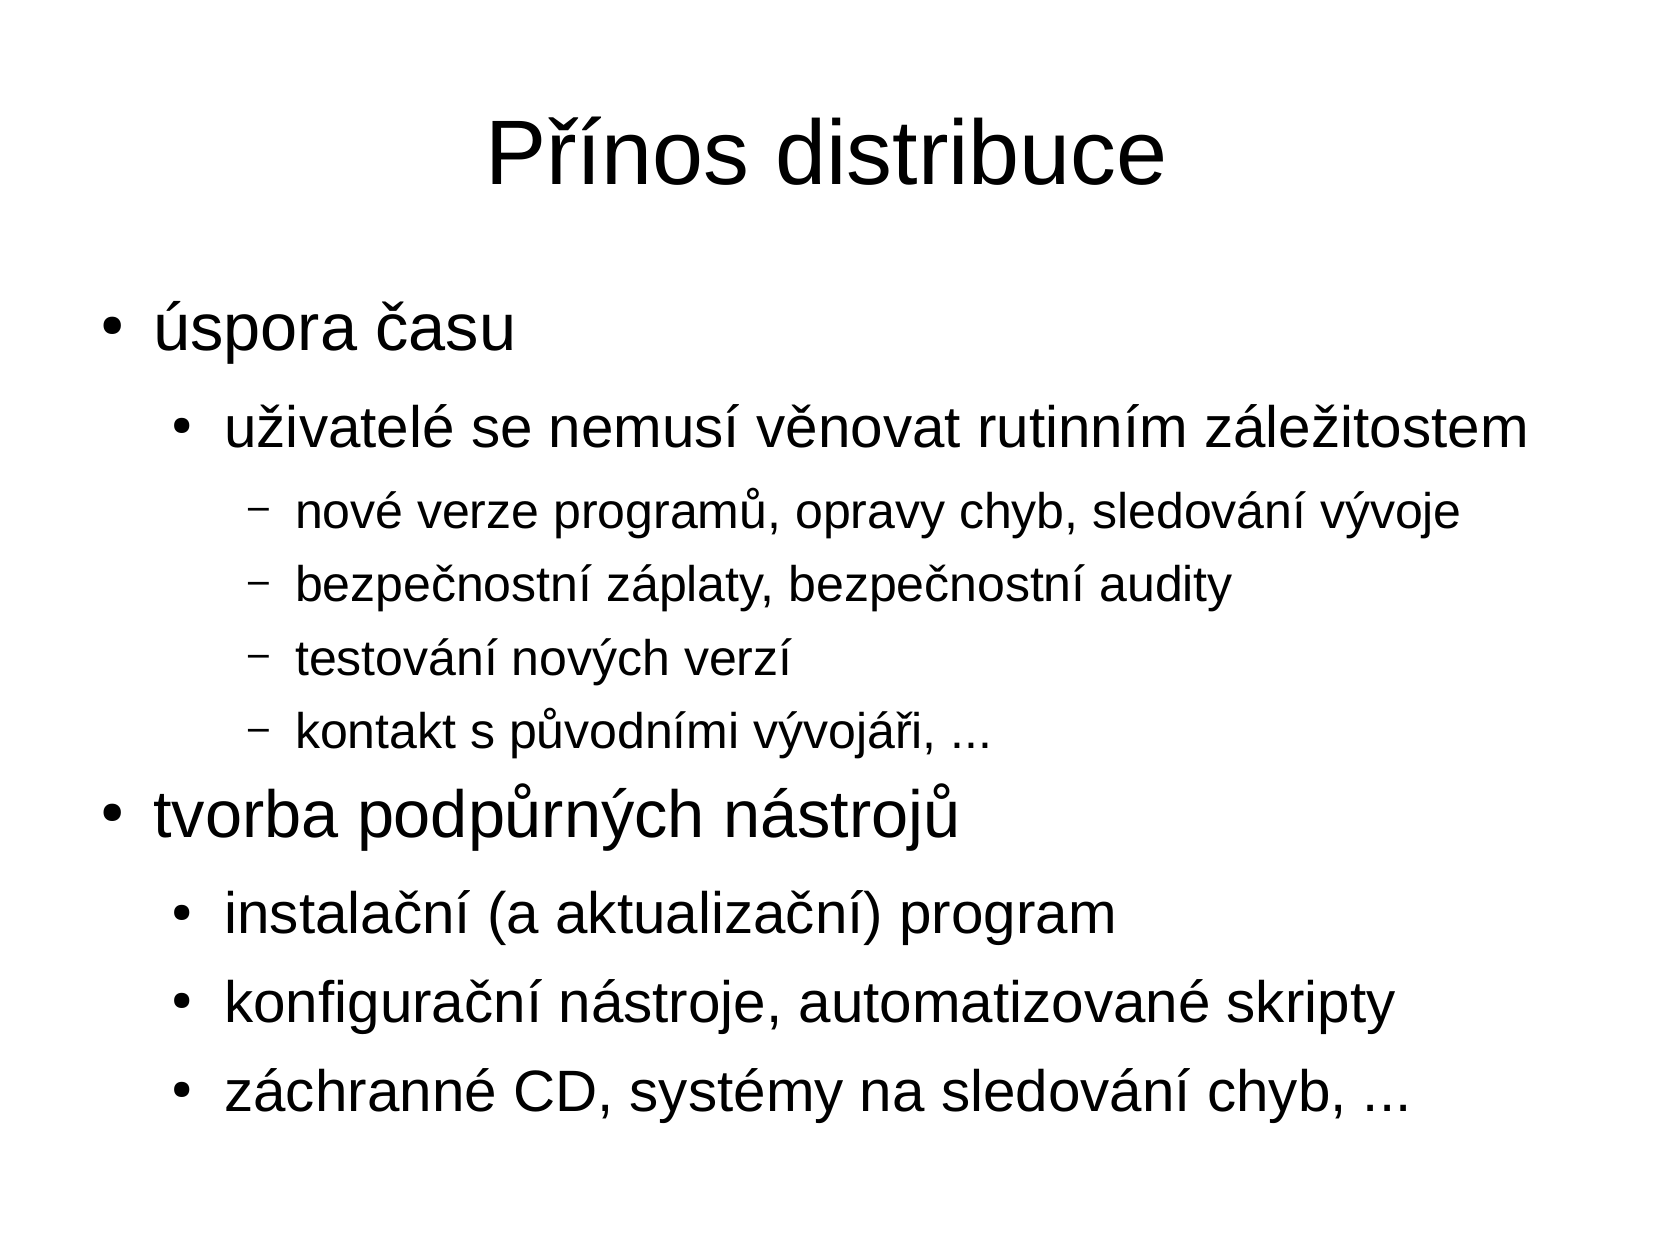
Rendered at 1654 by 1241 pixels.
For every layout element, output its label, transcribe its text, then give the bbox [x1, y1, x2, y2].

title Přínos distribuce [82, 56, 1571, 250]
list úspora času uživatelé se nemusí věnovat rutinním záležitostem nové verze programů, opravy chyb, sledování vývoje bezpečnostní záplaty, bezpečnostní audity testování nových verzí kontakt s původními vývojáři, ... tvorba podpůrných nástrojů instalační (a aktualizační) program konfigurační nástroje, automatizované skripty záchranné CD, systémy na sledování chyb, ... [82, 290, 1571, 1123]
